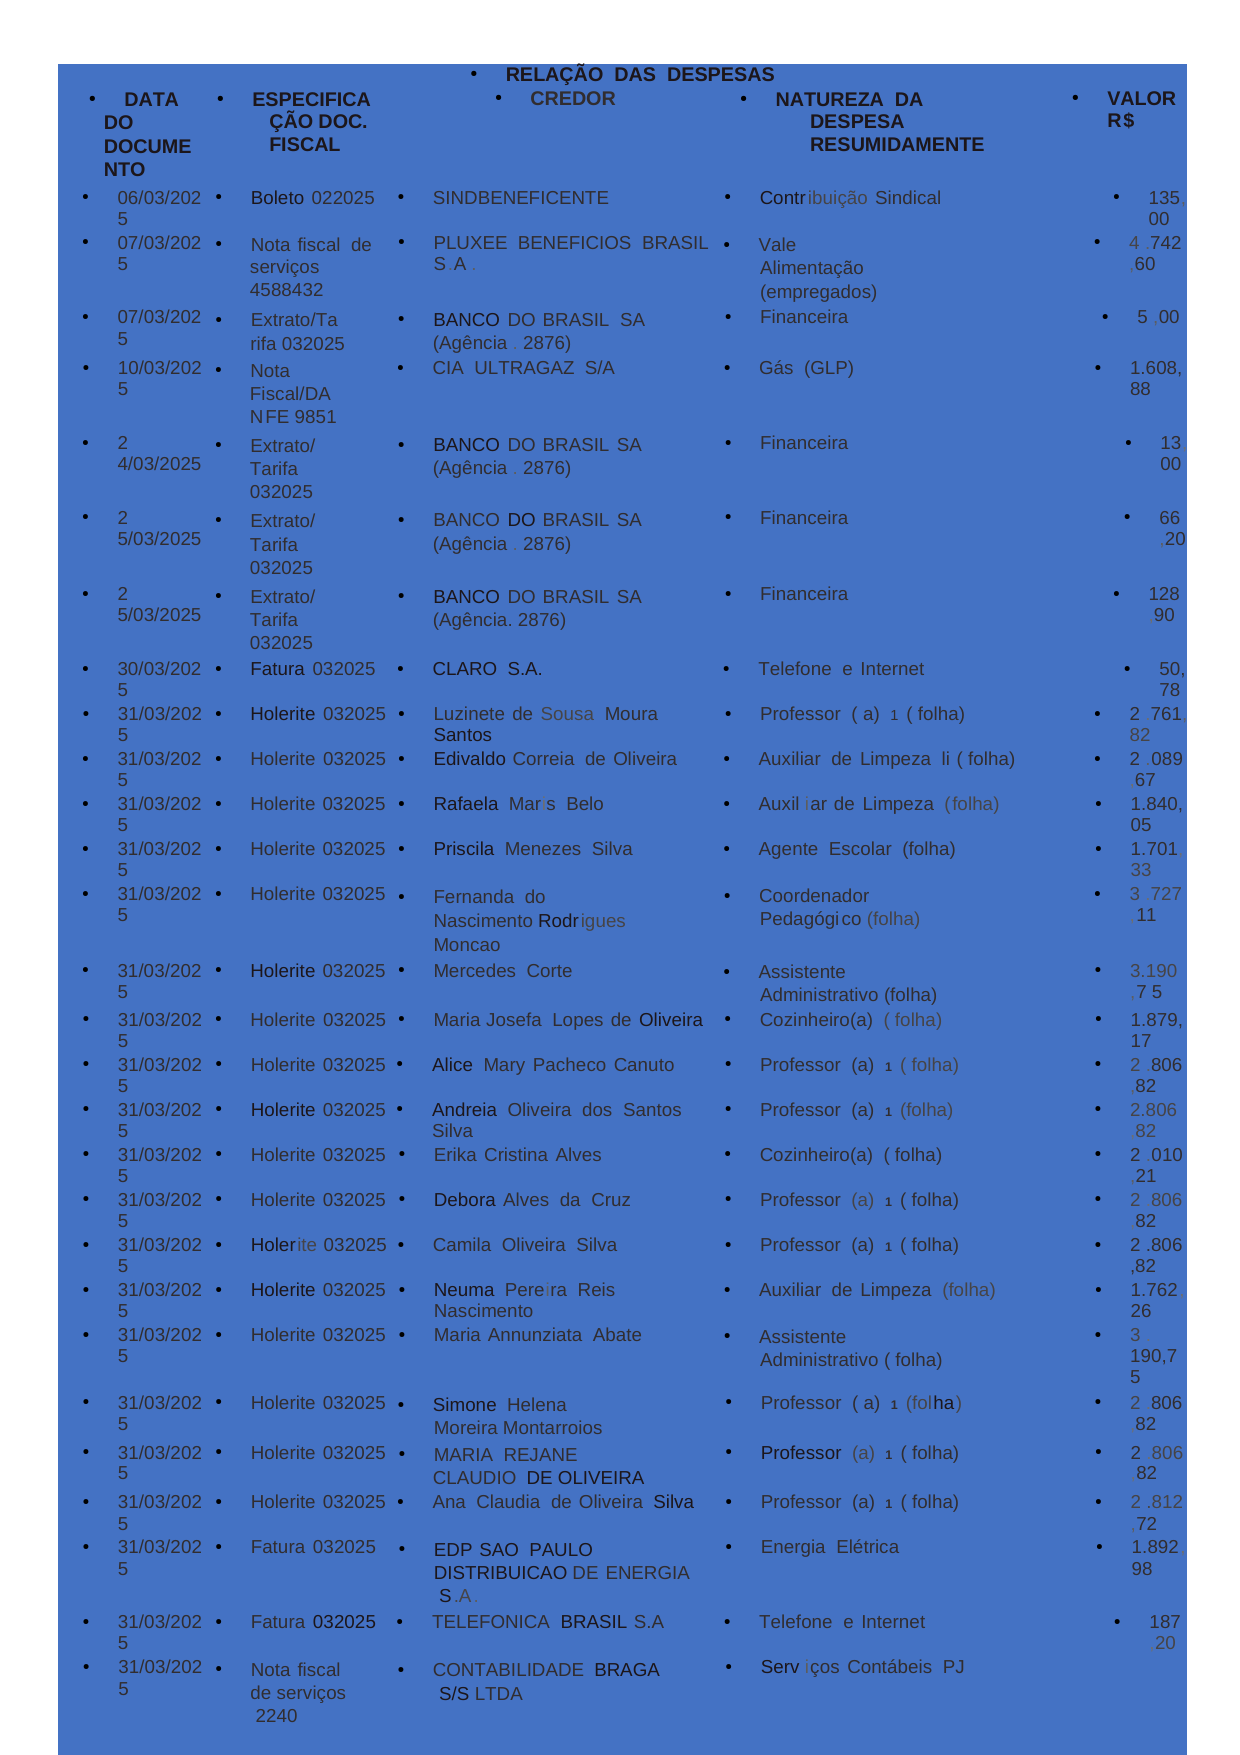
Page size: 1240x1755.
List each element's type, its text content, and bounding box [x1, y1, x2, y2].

table_cell Coordenador Pedagógico (folha) [719, 884, 1017, 960]
table_cell Rafaela Maris Belo [392, 794, 719, 839]
table_cell Financeira [719, 307, 1017, 358]
table_cell 2 .806 ,82 [1017, 1392, 1187, 1442]
table_cell Andreia Oliveira dos Santos Silva [392, 1099, 719, 1144]
table_cell Financeira [719, 584, 1017, 659]
table_cell 31/03/2025 [58, 1144, 209, 1189]
table_cell 30/03/2025 [58, 659, 209, 704]
table_cell Holerite 032025 [209, 1234, 392, 1280]
table_cell 2 4/03/2025 [58, 433, 209, 508]
table_cell 1.840,05 [1017, 794, 1187, 839]
table_cell Assistente Administrativo (folha) [719, 960, 1017, 1009]
table_cell Auxil iar de Limpeza (folha) [719, 794, 1017, 839]
table_cell 31/03/2025 [58, 1492, 209, 1537]
table_cell Cozinheiro(a) ( folha) [719, 1144, 1017, 1189]
table_cell Holerite 032025 [209, 839, 392, 884]
table_cell Holerite 032025 [209, 1144, 392, 1189]
table_cell 2 .806 ,82 [1017, 1189, 1187, 1234]
table_cell Nota Fiscal/DANFE 9851 [209, 358, 392, 433]
table_cell MARIA REJANE CLAUDIO DE OLIVEIRA [392, 1442, 719, 1492]
table_cell Telefone e Internet [719, 659, 1017, 704]
table_cell BANCO DO BRASIL SA (Agência. 2876) [392, 584, 719, 659]
table_cell 2 .010 ,21 [1017, 1144, 1187, 1189]
table_cell Nota fiscal de serviços 2240 [209, 1657, 392, 1755]
table_cell Neuma Pereira Reis Nascimento [392, 1280, 719, 1325]
table_cell Holerite 032025 [209, 749, 392, 794]
table_cell 07/03/2025 [58, 232, 209, 307]
table_cell BANCO DO BRASIL SA (Agência . 2876) [392, 508, 719, 584]
table_cell 31/03/2025 [58, 1280, 209, 1325]
table_cell 2 .806 ,82 [1017, 1442, 1187, 1492]
table_cell Professor (a) 1 (folha) [719, 1099, 1017, 1144]
table_cell 50,78 [1017, 659, 1187, 704]
table_cell 187 ,20 [1017, 1612, 1187, 1657]
table_cell CIA ULTRAGAZ S/A [392, 358, 719, 433]
table_cell 1.892,98 [1017, 1537, 1187, 1612]
table_cell 10/03/2025 [58, 358, 209, 433]
table_cell 5 ,00 [1017, 307, 1187, 358]
table_cell Erika Cristina Alves [392, 1144, 719, 1189]
table_cell Professor (a) 1 ( folha) [719, 1054, 1017, 1099]
table_cell Professor (a) 1 ( folha) [719, 1442, 1017, 1492]
table_cell Professor (a) 1 ( folha) [719, 1492, 1017, 1537]
table_cell 31/03/2025 [58, 1657, 209, 1755]
table_cell 31/03/2025 [58, 960, 209, 1009]
table_cell Cozinheiro(a) ( folha) [719, 1009, 1017, 1054]
table_cell Holerite 032025 [209, 1280, 392, 1325]
table_cell Auxiliar de Limpeza (folha) [719, 1280, 1017, 1325]
table_cell Professor ( a) 1 ( folha) [719, 704, 1017, 749]
table_cell Vale Alimentação (empregados) [719, 232, 1017, 307]
table_cell PLUXEE BENEFICIOS BRASIL S.A . [392, 232, 719, 307]
table_cell Serv iços Contábeis PJ [719, 1657, 1017, 1755]
table_cell Boleto 022025 [209, 187, 392, 232]
table_cell SINDBENEFICENTE [392, 187, 719, 232]
table_cell 1.762,26 [1017, 1280, 1187, 1325]
table_cell Fatura 032025 [209, 1537, 392, 1612]
table_cell 31/03/2025 [58, 1442, 209, 1492]
table_cell 31/03/2025 [58, 1537, 209, 1612]
table_cell Holerite 032025 [209, 1099, 392, 1144]
table_cell 2 .761,82 [1017, 704, 1187, 749]
table_cell 31/03/2025 [58, 704, 209, 749]
table_cell Assistente Administrativo ( folha) [719, 1325, 1017, 1392]
table_cell BANCO DO BRASIL SA (Agência . 2876) [392, 433, 719, 508]
table_cell 31/03/2025 [58, 839, 209, 884]
table_cell 31/03/2025 [58, 1392, 209, 1442]
table_cell 1.701,33 [1017, 839, 1187, 884]
table_cell Fernanda do Nascimento Rodrigues Moncao [392, 884, 719, 960]
table_cell Extrato/Ta rifa 032025 [209, 307, 392, 358]
table_cell 31/03/2025 [58, 794, 209, 839]
table_cell Holerite 032025 [209, 884, 392, 960]
table_cell 1.879,17 [1017, 1009, 1187, 1054]
table_cell DATA DO DOCUMENTO [58, 87, 209, 187]
table_cell Edivaldo Correia de Oliveira [392, 749, 719, 794]
table_cell CONTABILIDADE BRAGA S/S LTDA [392, 1657, 719, 1755]
table_cell Luzinete de Sousa Moura Santos [392, 704, 719, 749]
table_cell Financeira [719, 508, 1017, 584]
table_cell ESPECIFICAÇÃO DOC. FISCAL [209, 87, 392, 187]
table_cell 128 ,90 [1017, 584, 1187, 659]
table_cell 2 5/03/2025 [58, 584, 209, 659]
table_cell 31/03/2025 [58, 1099, 209, 1144]
table_cell BANCO DO BRASIL SA (Agência . 2876) [392, 307, 719, 358]
table_cell Professor ( a) 1 (folha) [719, 1392, 1017, 1442]
table_cell 31/03/2025 [58, 1054, 209, 1099]
table_cell Fatura 032025 [209, 1612, 392, 1657]
table_cell Extrato/Tarifa 032025 [209, 508, 392, 584]
table_cell EDP SAO PAULO DISTRIBUICAO DE ENERGIA S.A. [392, 1537, 719, 1612]
table_cell [1017, 1717, 1187, 1755]
table_cell Agente Escolar (folha) [719, 839, 1017, 884]
table_cell 2 .806,82 [1017, 1234, 1187, 1280]
table_cell 31/03/2025 [58, 1325, 209, 1392]
table_cell Holerite 032025 [209, 1492, 392, 1537]
table_header RELAÇÃO DAS DESPESAS [58, 64, 1187, 87]
table_cell 2 .089 ,67 [1017, 749, 1187, 794]
table_cell 31/03/2025 [58, 1234, 209, 1280]
table_cell 13,00 [1017, 433, 1187, 508]
table_cell CLARO S.A. [392, 659, 719, 704]
table_cell Holerite 032025 [209, 1325, 392, 1392]
table_cell Holerite 032025 [209, 1009, 392, 1054]
table_cell 2 .812 ,72 [1017, 1492, 1187, 1537]
table_cell 66 ,20 [1017, 508, 1187, 584]
table_cell 3 .727 ,11 [1017, 884, 1187, 960]
table_cell Telefone e Internet [719, 1612, 1017, 1657]
table_cell Debora Alves da Cruz [392, 1189, 719, 1234]
table_cell Alice Mary Pacheco Canuto [392, 1054, 719, 1099]
table_cell [1017, 1657, 1187, 1717]
table_cell Professor (a) 1 ( folha) [719, 1189, 1017, 1234]
table_cell NATUREZA DA DESPESA RESUMIDAMENTE [719, 87, 1017, 187]
table_cell 2.806 ,82 [1017, 1099, 1187, 1144]
table_cell Extrato/Tarifa 032025 [209, 433, 392, 508]
table_cell 4 .742 ,60 [1017, 232, 1187, 307]
table_cell Maria Annunziata Abate [392, 1325, 719, 1392]
table_cell 3.190 ,7 5 [1017, 960, 1187, 1009]
table_cell Extrato/Tarifa 032025 [209, 584, 392, 659]
table_cell Priscila Menezes Silva [392, 839, 719, 884]
table_cell Mercedes Corte [392, 960, 719, 1009]
table_cell Professor (a) 1 ( folha) [719, 1234, 1017, 1280]
table_cell Financeira [719, 433, 1017, 508]
table_cell Holerite 032025 [209, 794, 392, 839]
table_cell 07/03/2025 [58, 307, 209, 358]
table_cell 31/03/2025 [58, 1612, 209, 1657]
table_cell CREDOR [392, 87, 719, 187]
table_cell 3 . 190,75 [1017, 1325, 1187, 1392]
table_cell Holerite 032025 [209, 1442, 392, 1492]
table_cell Nota fiscal de serviços 4588432 [209, 232, 392, 307]
table_cell 1.608,88 [1017, 358, 1187, 433]
table_cell Holerite 032025 [209, 704, 392, 749]
table_cell Energia Elétrica [719, 1537, 1017, 1612]
table_cell Holerite 032025 [209, 1392, 392, 1442]
table_cell 31/03/2025 [58, 749, 209, 794]
table_cell VALOR R$ [1017, 87, 1187, 187]
table_cell Maria Josefa Lopes de Oliveira [392, 1009, 719, 1054]
table_cell Camila Oliveira Silva [392, 1234, 719, 1280]
table_cell 31/03/2025 [58, 1009, 209, 1054]
table_cell Fatura 032025 [209, 659, 392, 704]
table_cell Ana Claudia de Oliveira Silva [392, 1492, 719, 1537]
table_cell 2 5/03/2025 [58, 508, 209, 584]
table_cell Holerite 032025 [209, 1189, 392, 1234]
table_cell Gás (GLP) [719, 358, 1017, 433]
table_cell 31/03/2025 [58, 1189, 209, 1234]
table_cell 31/03/2025 [58, 884, 209, 960]
table_cell 135,00 [1017, 187, 1187, 232]
table_cell Auxiliar de Limpeza li ( folha) [719, 749, 1017, 794]
table_cell Contribuição Sindical [719, 187, 1017, 232]
table_cell Holerite 032025 [209, 1054, 392, 1099]
table_cell 06/03/2025 [58, 187, 209, 232]
table_cell 2 .806 ,82 [1017, 1054, 1187, 1099]
table_cell Holerite 032025 [209, 960, 392, 1009]
table_cell TELEFONICA BRASIL S.A [392, 1612, 719, 1657]
table_cell Simone Helena Moreira Montarroios [392, 1392, 719, 1442]
